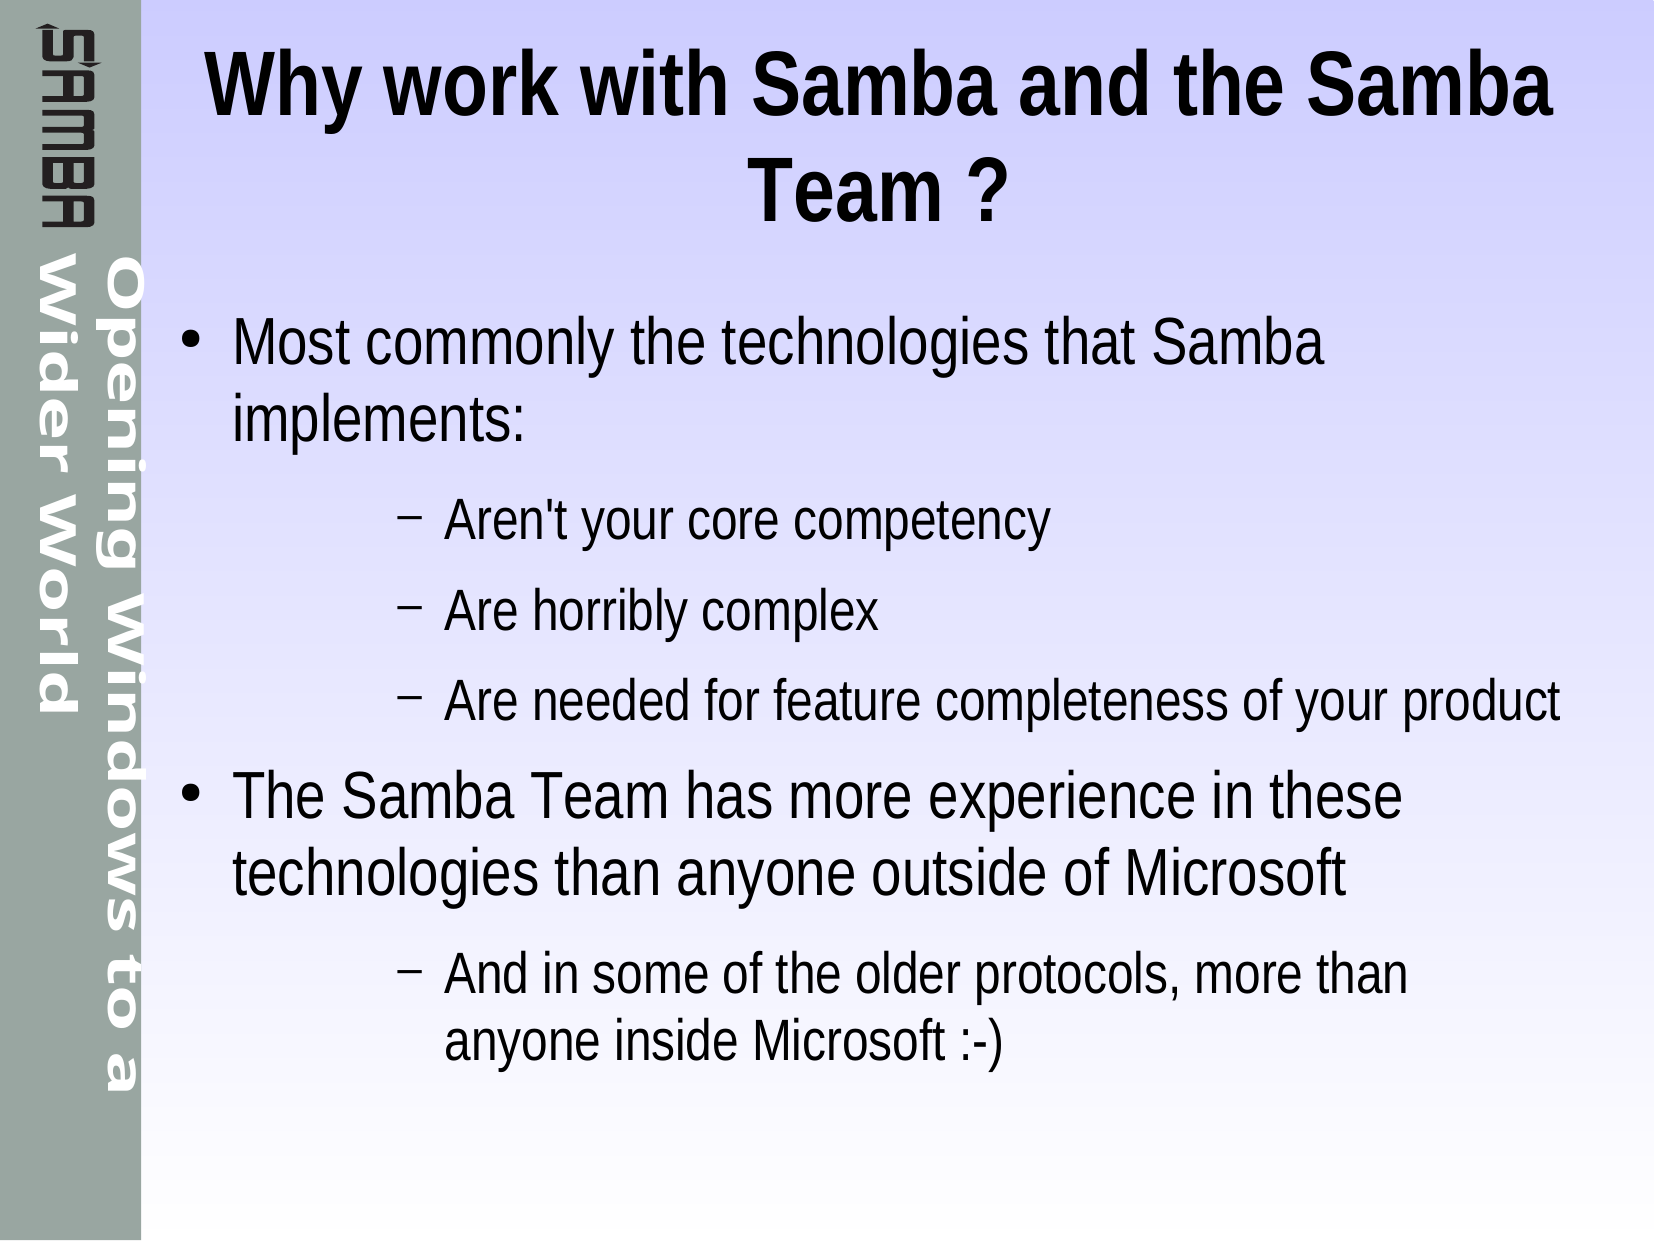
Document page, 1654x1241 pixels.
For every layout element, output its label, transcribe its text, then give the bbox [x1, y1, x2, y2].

list Most commonly the technologies that Samba implements: Aren't your core competency Are horribly complex Are needed for feature completeness of your product The Samba Team has more experience in these technologies than anyone outside of Microsoft And in some of the older protocols, more than anyone inside Microsoft :-) [161, 302, 1574, 1211]
title Why work with Samba and the Samba Team ? [173, 31, 1586, 240]
